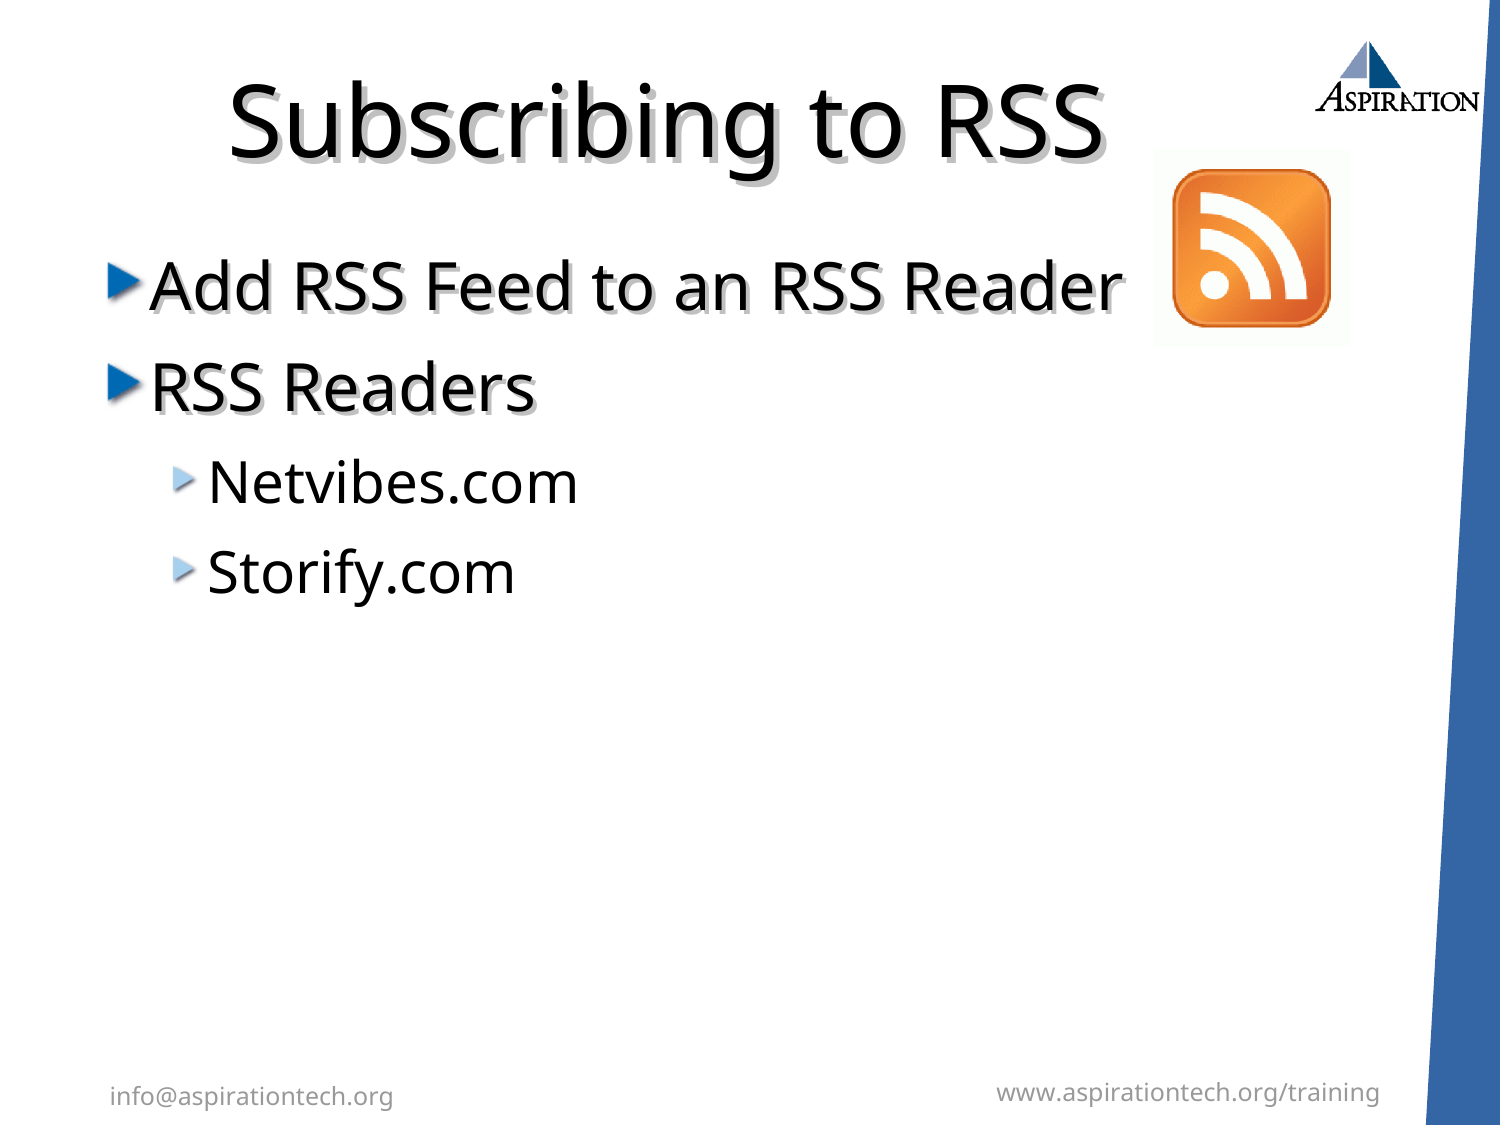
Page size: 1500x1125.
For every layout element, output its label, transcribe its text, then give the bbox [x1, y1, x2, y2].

title Subscribing to RSS [49, 19, 1284, 206]
picture [1315, 41, 1480, 120]
list Add RSS Feed to an RSS Reader RSS Readers Netvibes.com Storify.com [49, 238, 1447, 892]
picture [1153, 149, 1351, 347]
